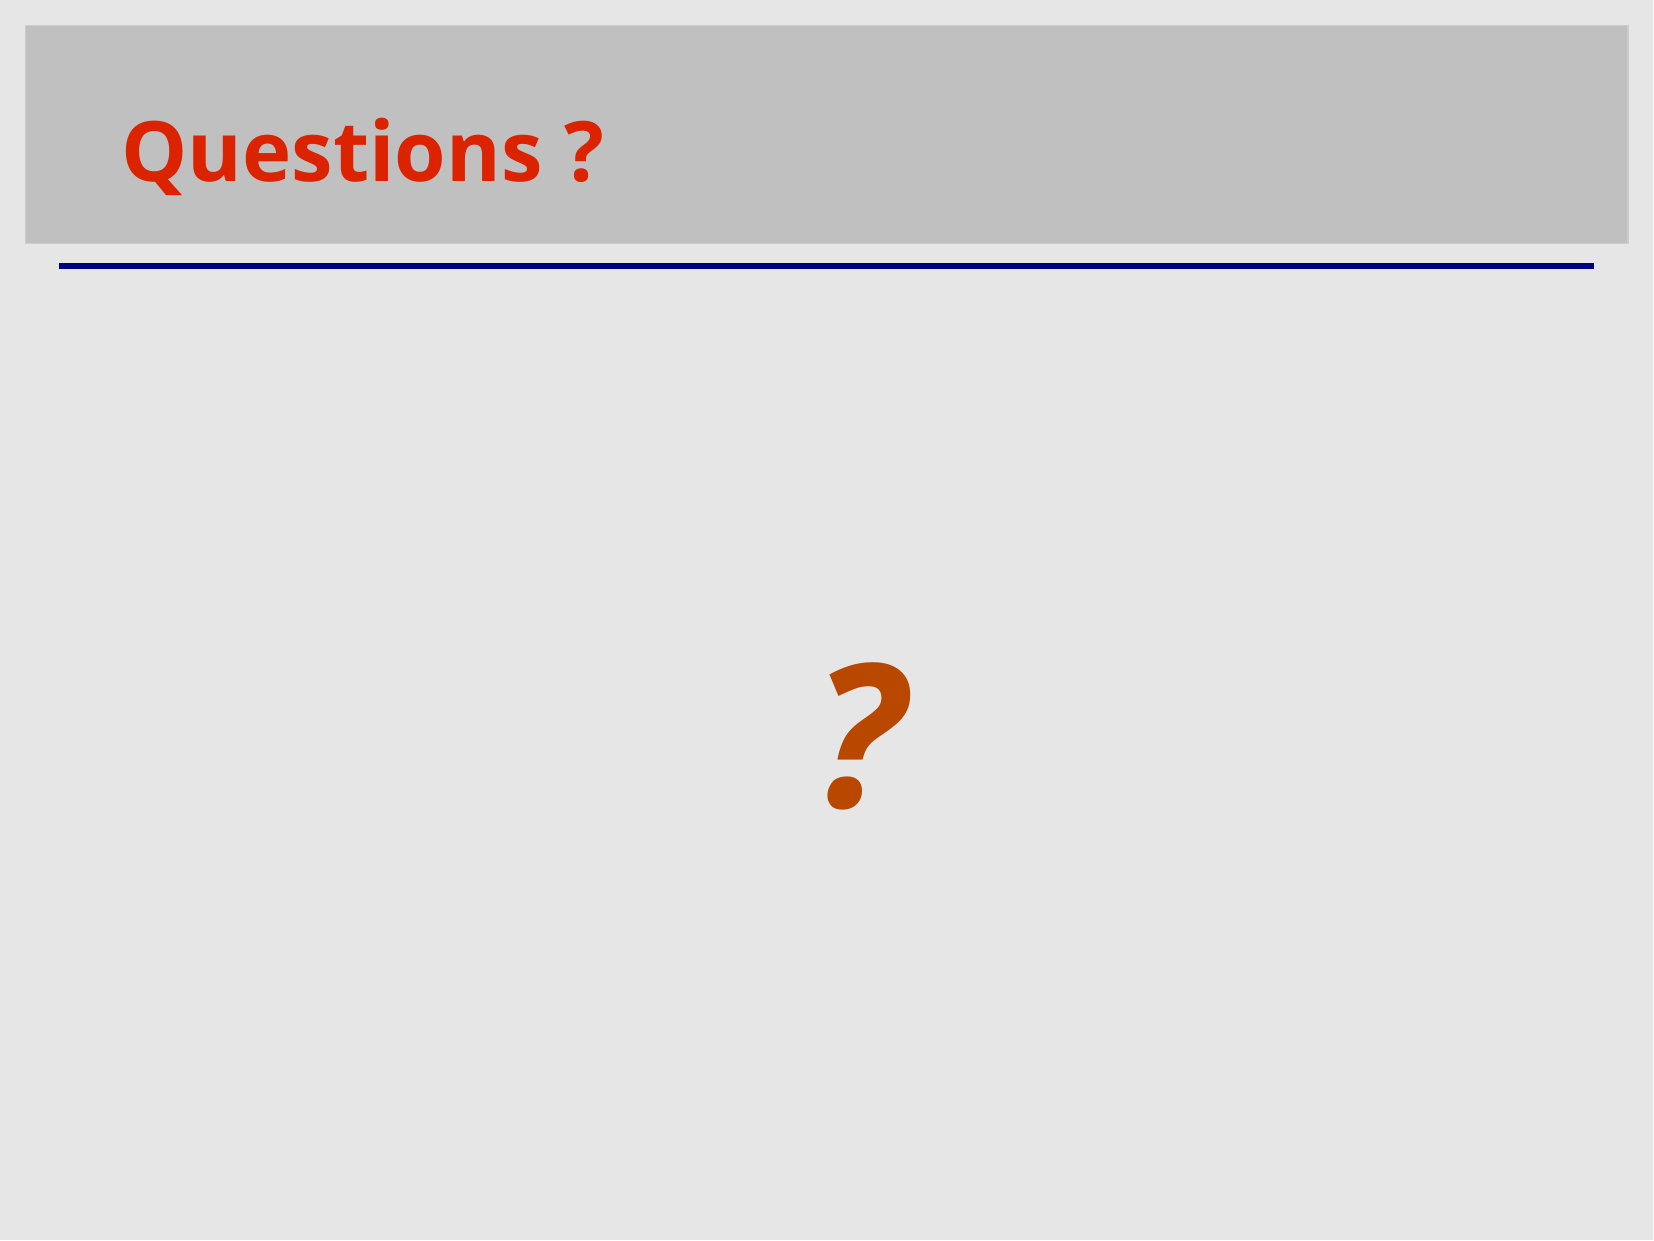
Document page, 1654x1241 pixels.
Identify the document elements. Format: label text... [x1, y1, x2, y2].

title Questions ? [121, 46, 1534, 254]
subtitle ? [121, 322, 1561, 1133]
